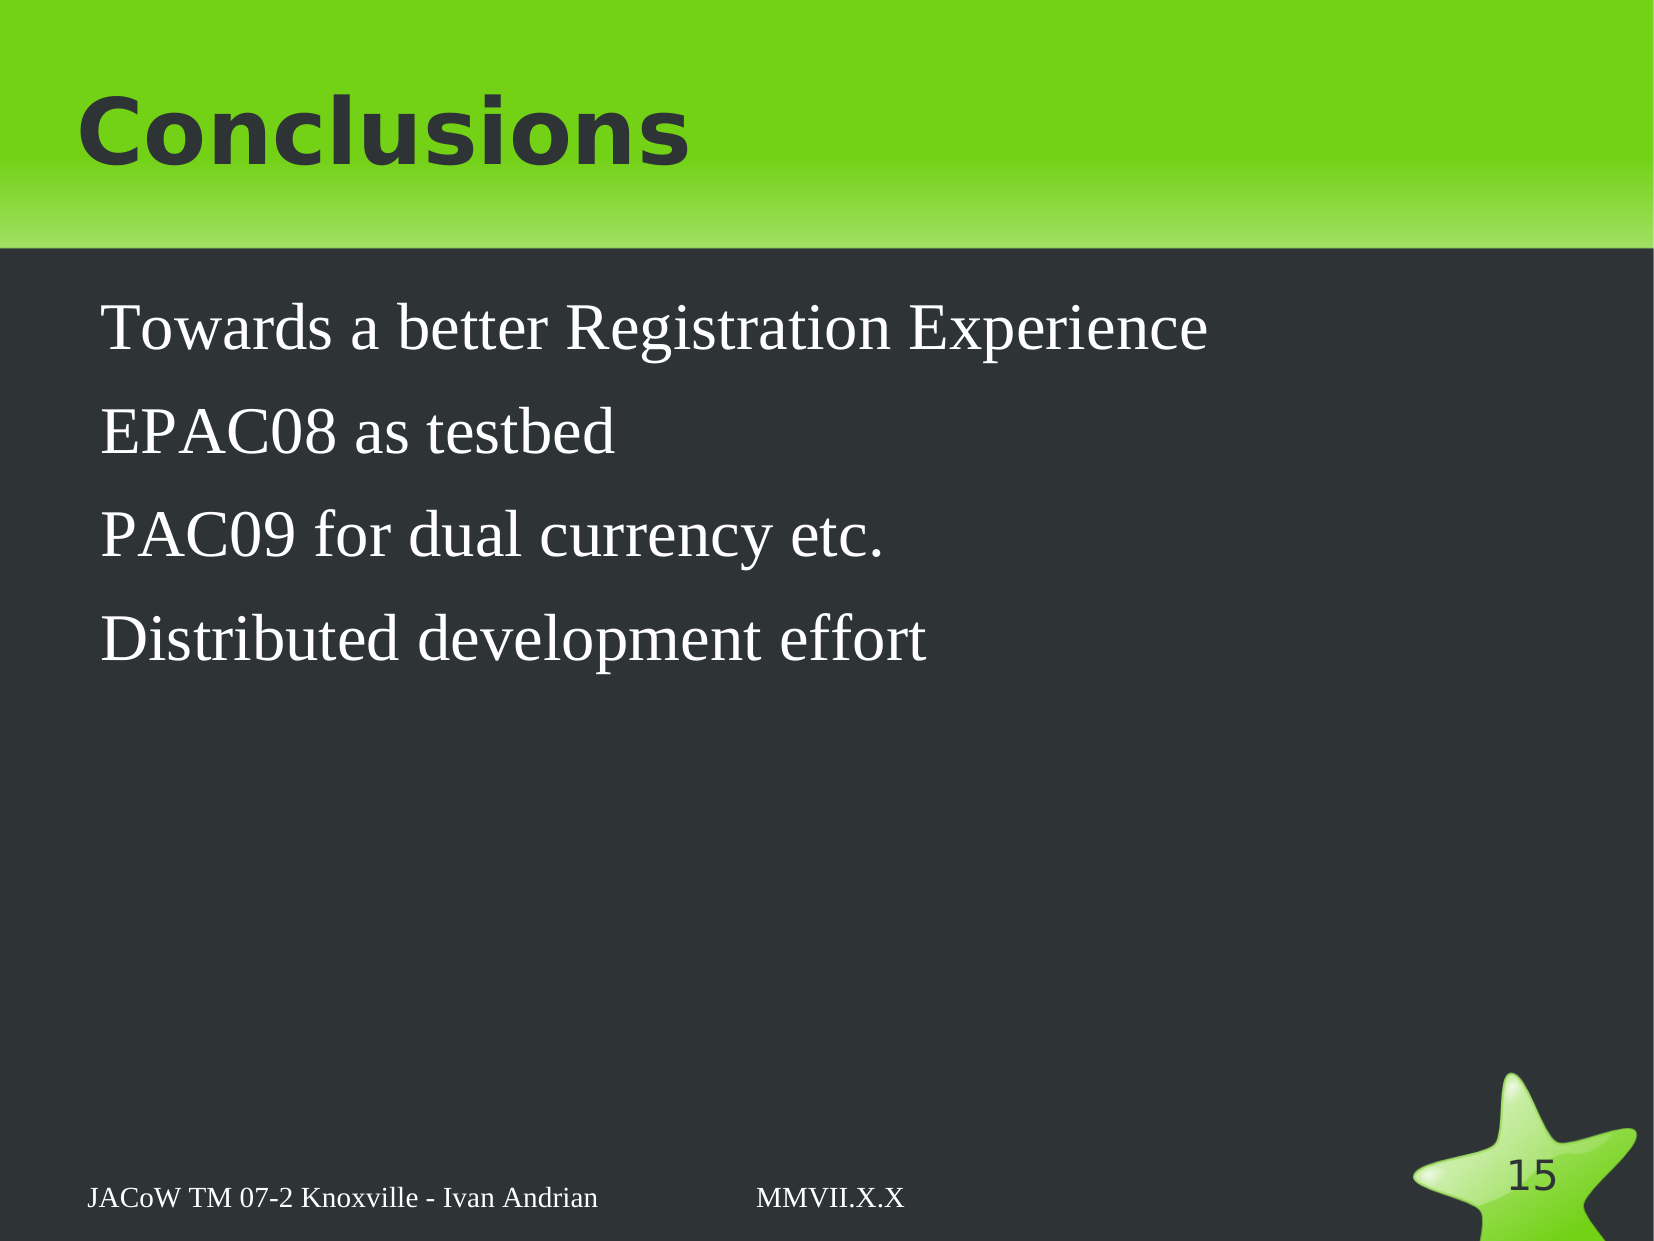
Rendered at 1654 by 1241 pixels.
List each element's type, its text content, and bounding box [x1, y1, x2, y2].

list Towards a better Registration Experience EPAC08 as testbed PAC09 for dual currency etc. Distributed development effort [82, 290, 1571, 1109]
title Conclusions [76, 29, 1565, 237]
picture [0, 0, 1654, 1241]
